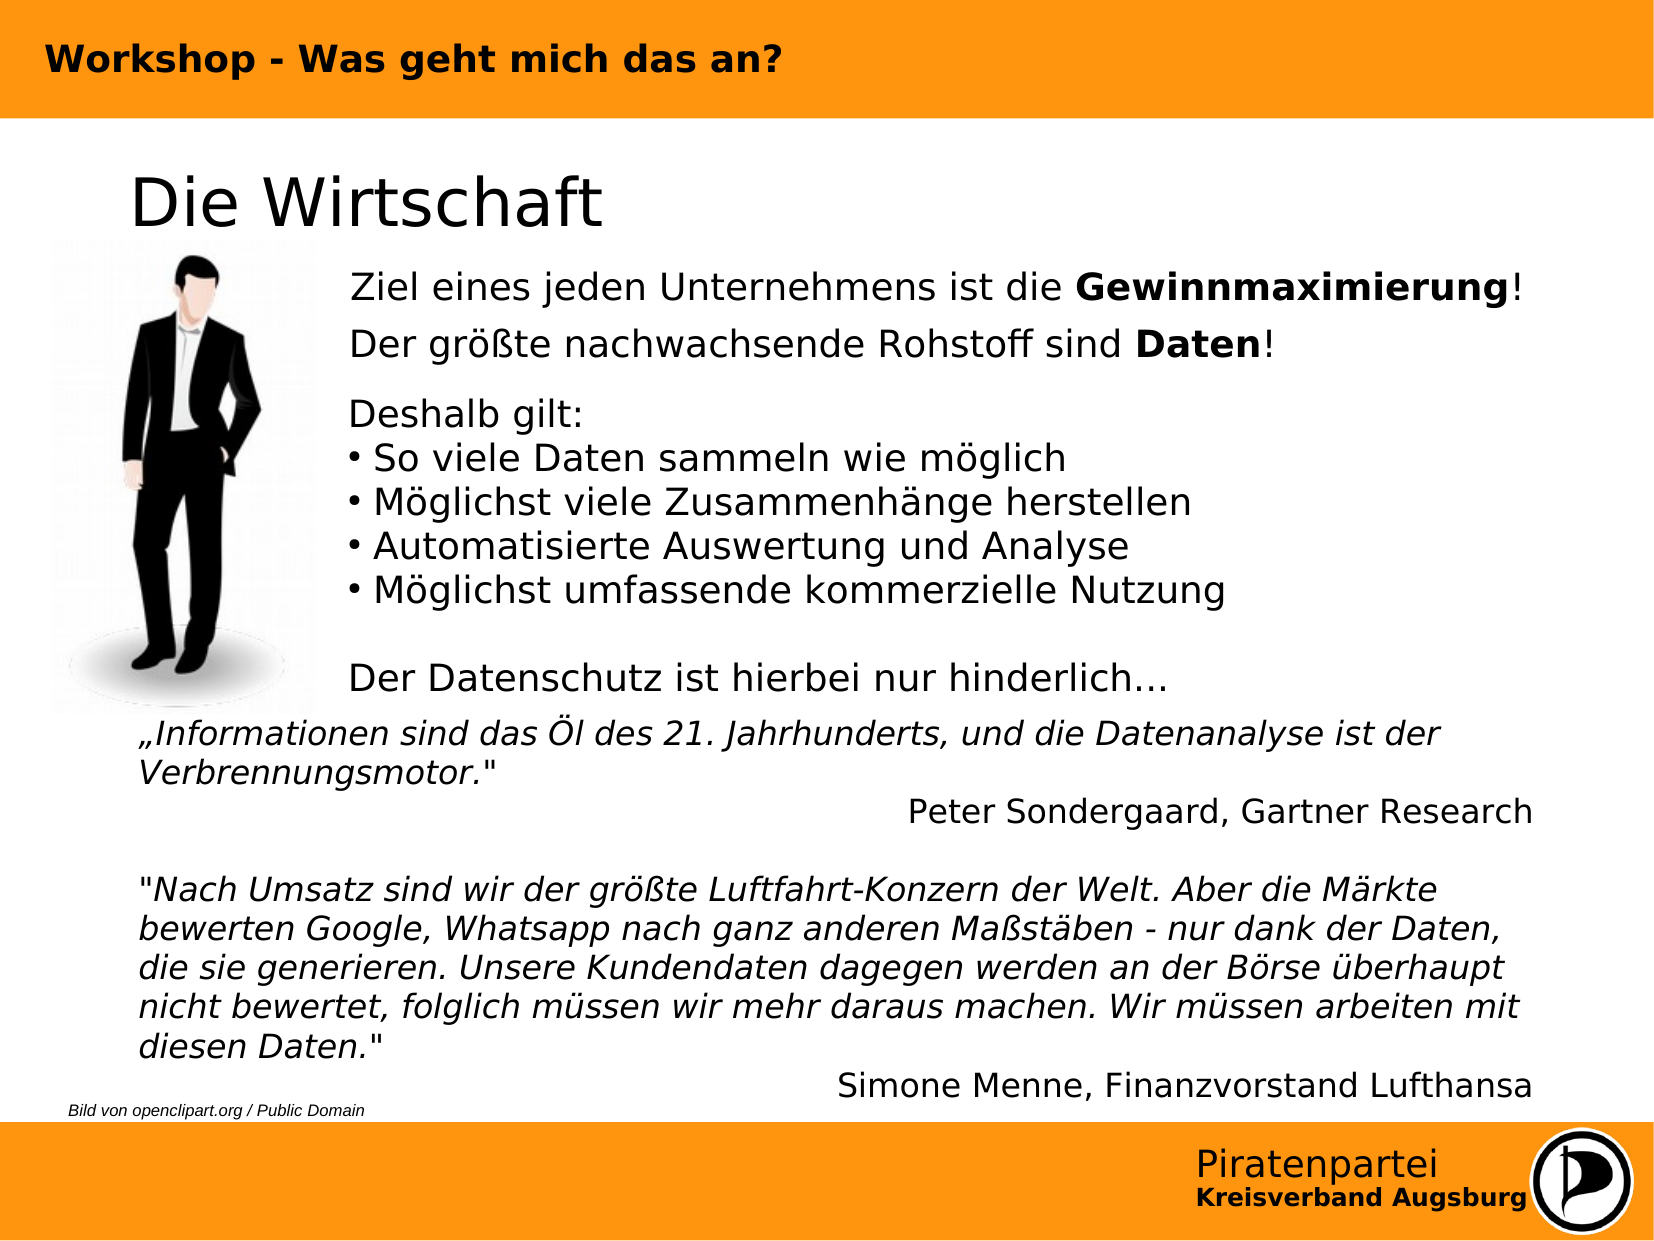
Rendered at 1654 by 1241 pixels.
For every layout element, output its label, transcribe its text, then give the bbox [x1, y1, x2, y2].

text_box Der größte nachwachsende Rohstoff sind Daten! [333, 314, 1572, 389]
text_box „Informationen sind das Öl des 21. Jahrhunderts, und die Datenanalyse ist der Verbrennungsmotor." Peter Sondergaard, Gartner Research "Nach Umsatz sind wir der größte Luftfahrt-Konzern der Welt. Aber die Märkte bewerten Google, Whatsapp nach ganz anderen Maßstäben - nur dank der Daten, die sie generieren. Unsere Kundendaten dagegen werden an der Börse überhaupt nicht bewertet, folglich müssen wir mehr daraus machen. Wir müssen arbeiten mit diesen Daten." Simone Menne, Finanzvorstand Lufthansa [123, 706, 1550, 1105]
picture [1529, 1127, 1634, 1235]
text_box Bild von openclipart.org / Public Domain [53, 1092, 395, 1127]
picture [52, 240, 316, 714]
text_box Ziel eines jeden Unternehmens ist die Gewinnmaximierung! [335, 257, 1573, 331]
text_box Deshalb gilt: So viele Daten sammeln wie möglich Möglichst viele Zusammenhänge herstellen Automatisierte Auswertung und Analyse Möglichst umfassende kommerzielle Nutzung Der Datenschutz ist hierbei nur hinderlich... [333, 383, 1571, 714]
text_box Workshop - Was geht mich das an? [29, 29, 1329, 88]
text_box Die Wirtschaft [115, 155, 1560, 248]
